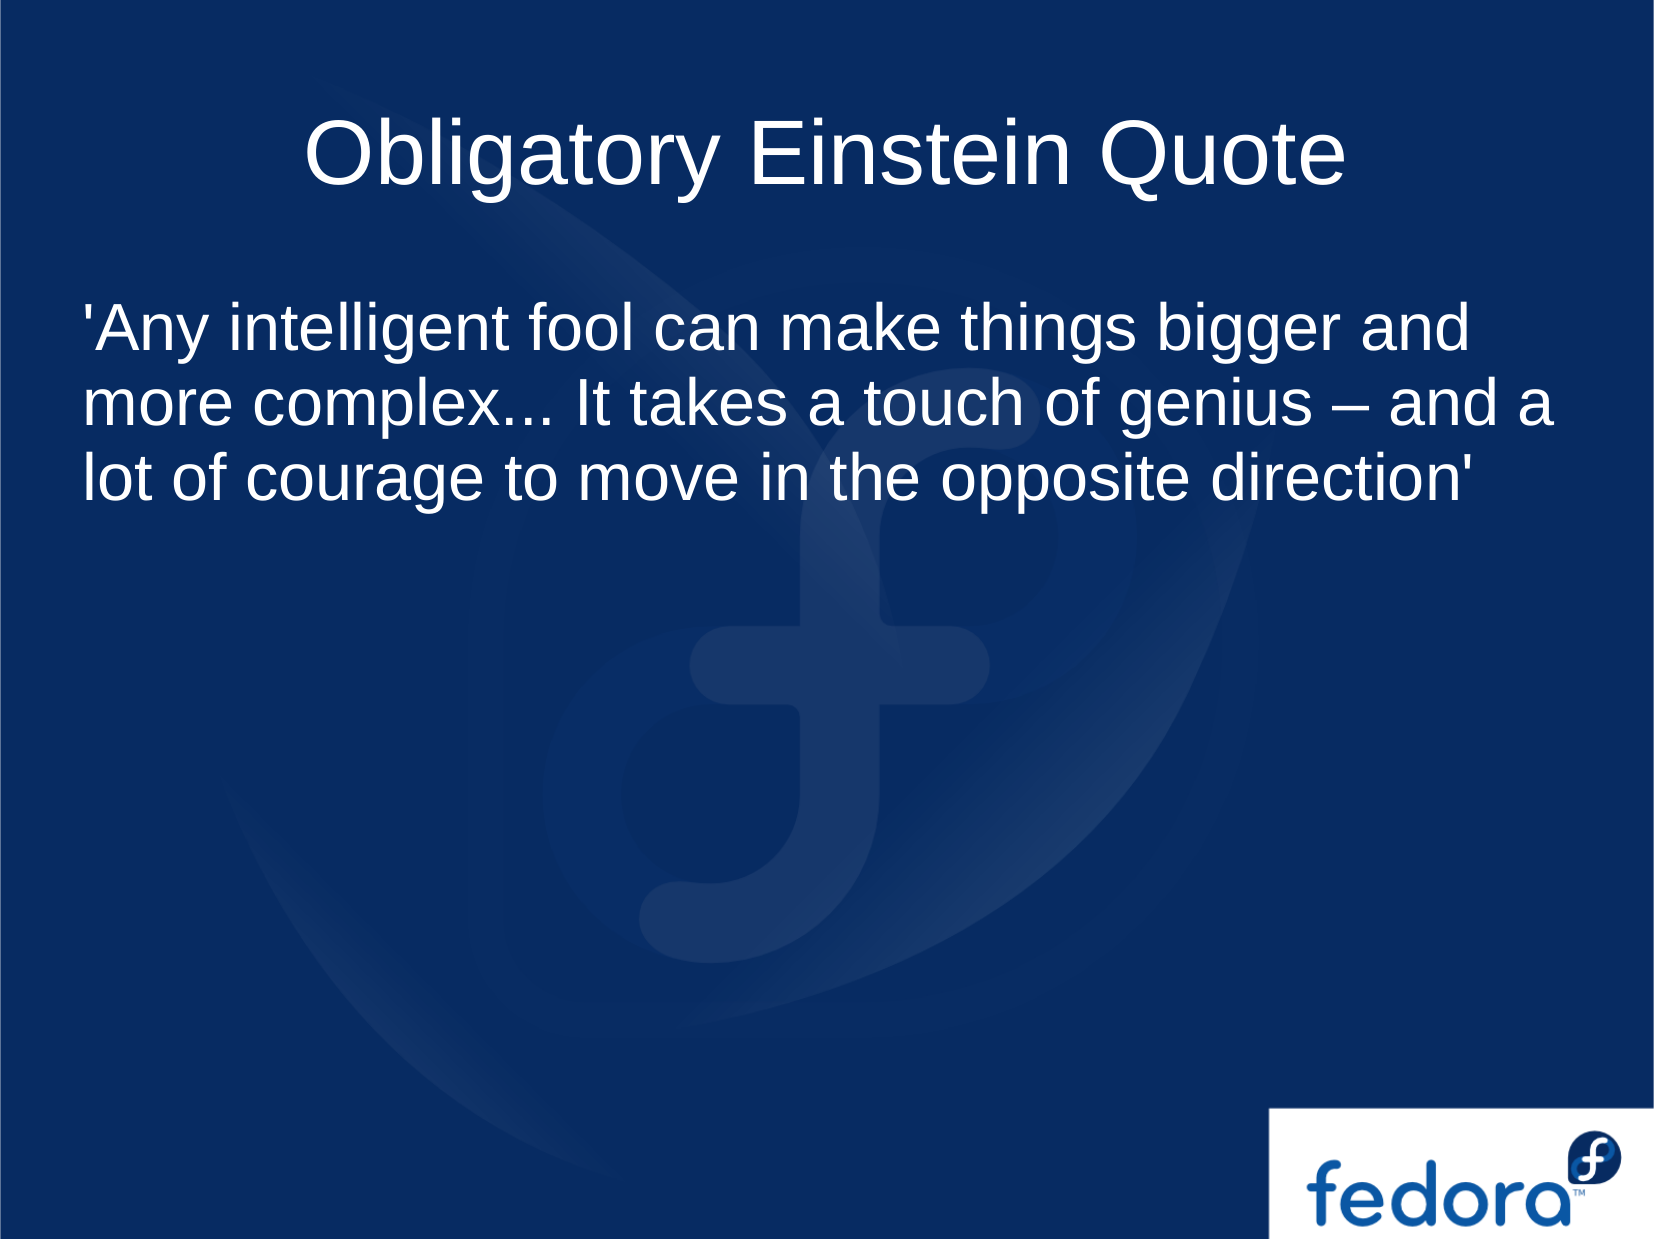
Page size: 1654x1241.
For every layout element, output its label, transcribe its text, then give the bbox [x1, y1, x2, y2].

picture [0, 0, 1654, 1239]
list 'Any intelligent fool can make things bigger and more complex... It takes a touch of genius – and a lot of courage to move in the opposite direction' [82, 290, 1571, 1094]
title Obligatory Einstein Quote [82, 56, 1571, 250]
